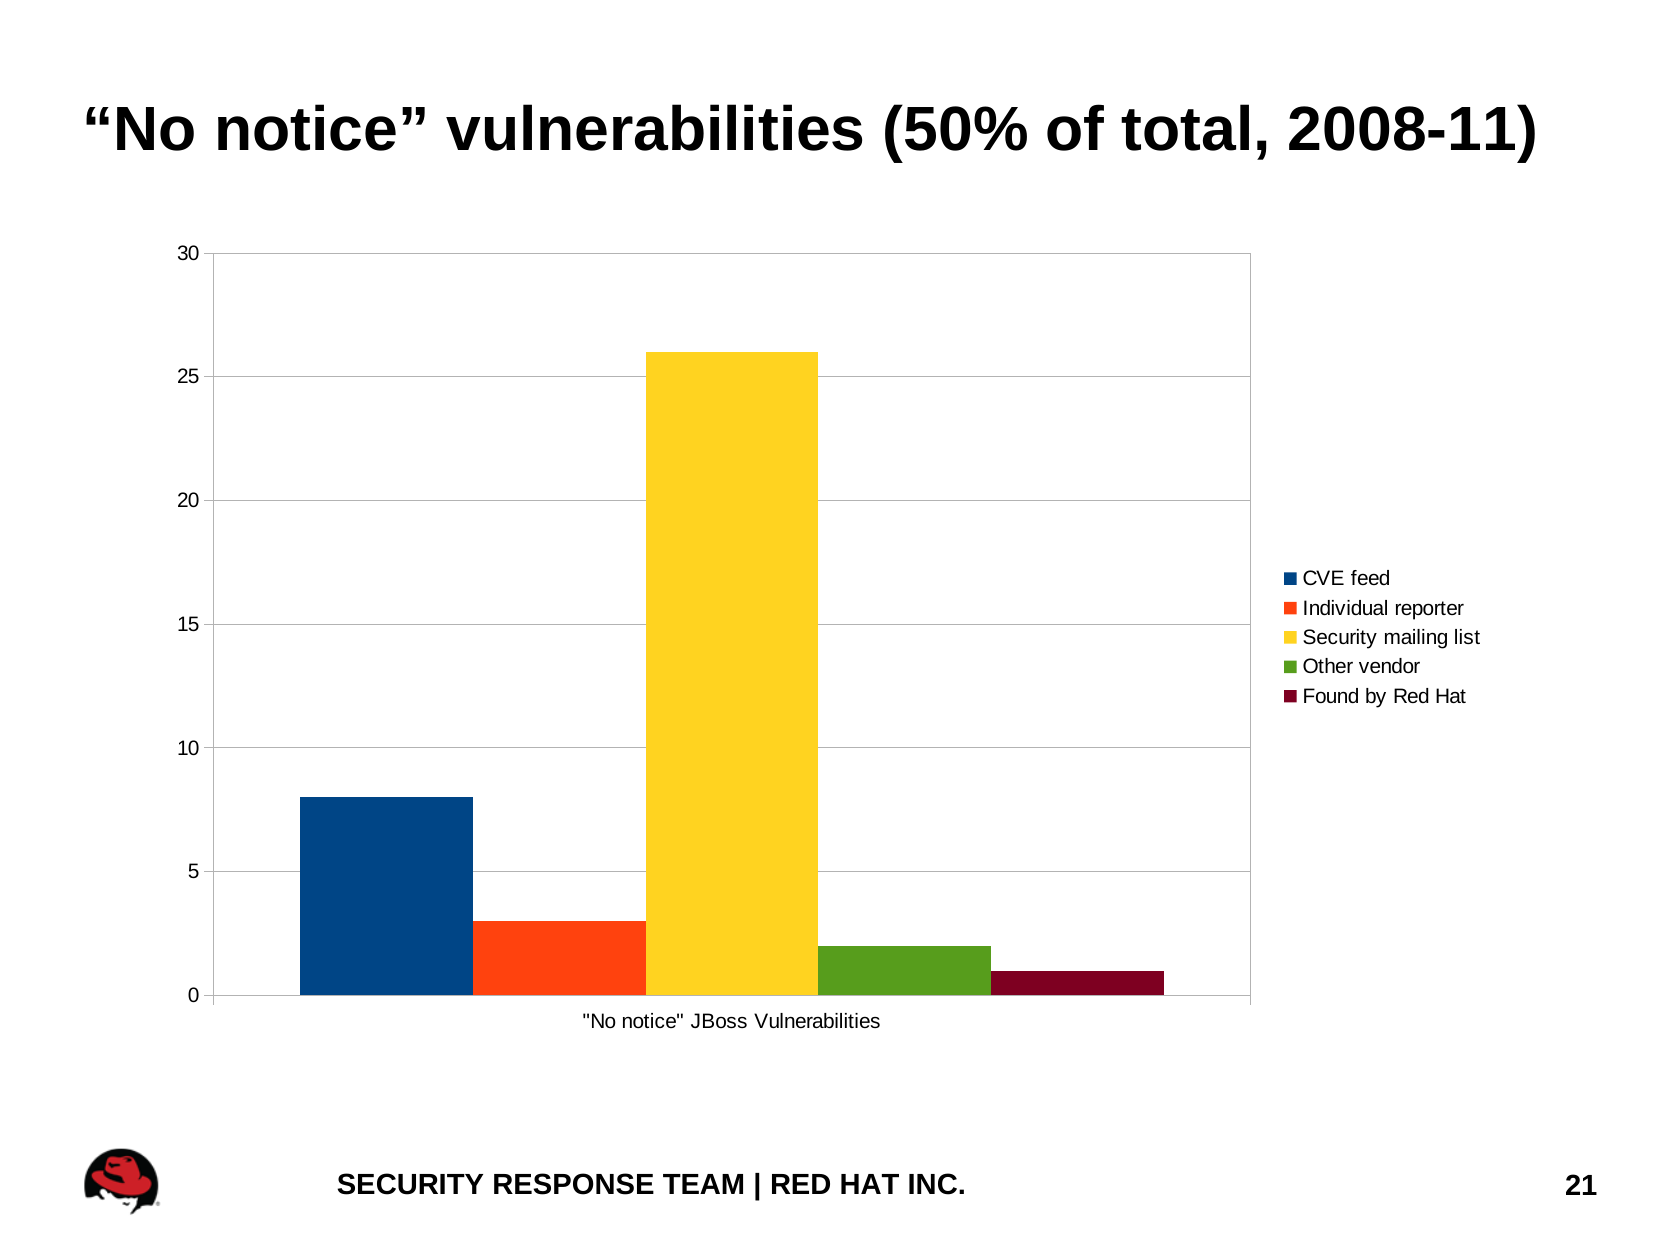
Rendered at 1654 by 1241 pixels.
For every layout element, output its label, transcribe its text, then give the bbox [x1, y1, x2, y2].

chart [150, 225, 1501, 1051]
picture [83, 1146, 166, 1224]
title “No notice” vulnerabilities (50% of total, 2008-11) [82, 37, 1571, 225]
